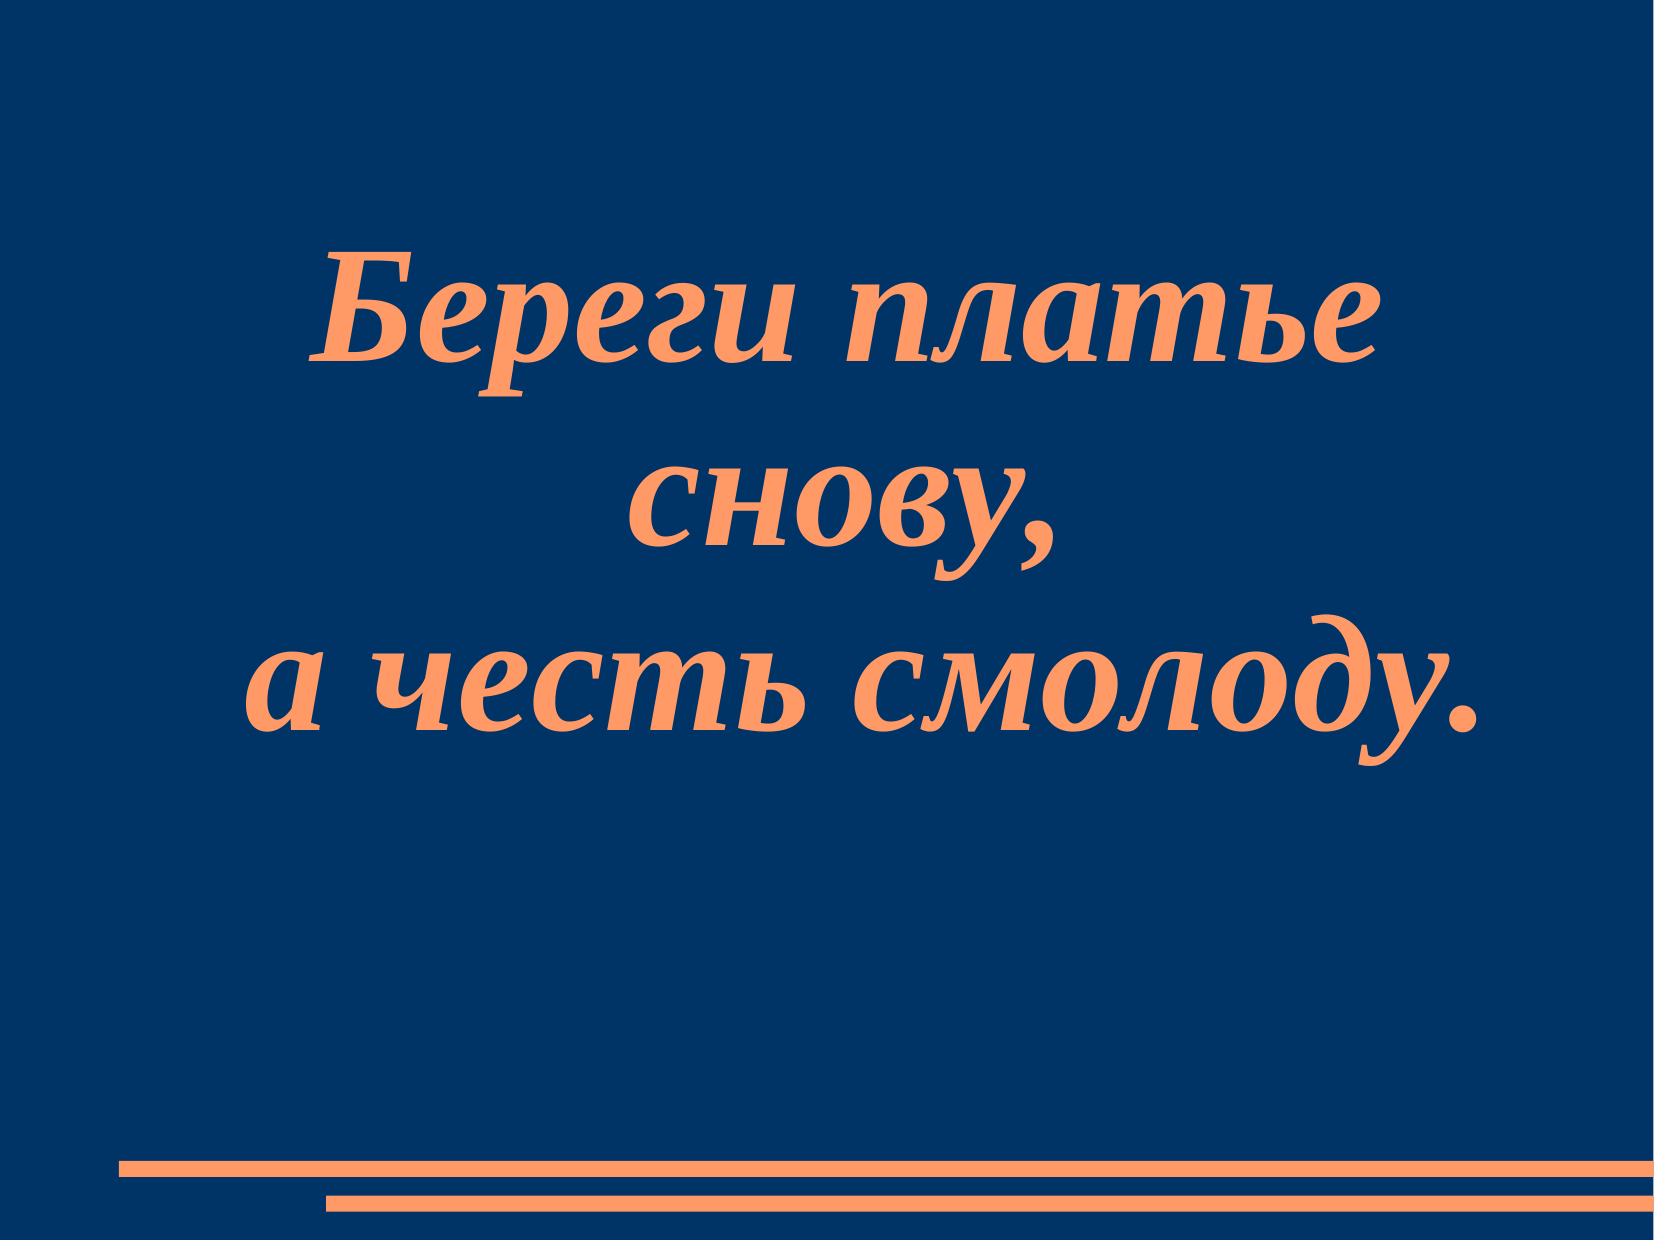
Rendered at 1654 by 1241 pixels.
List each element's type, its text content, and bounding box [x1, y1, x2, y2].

title Береги платье снову, а честь смолоду. [141, 212, 1554, 767]
